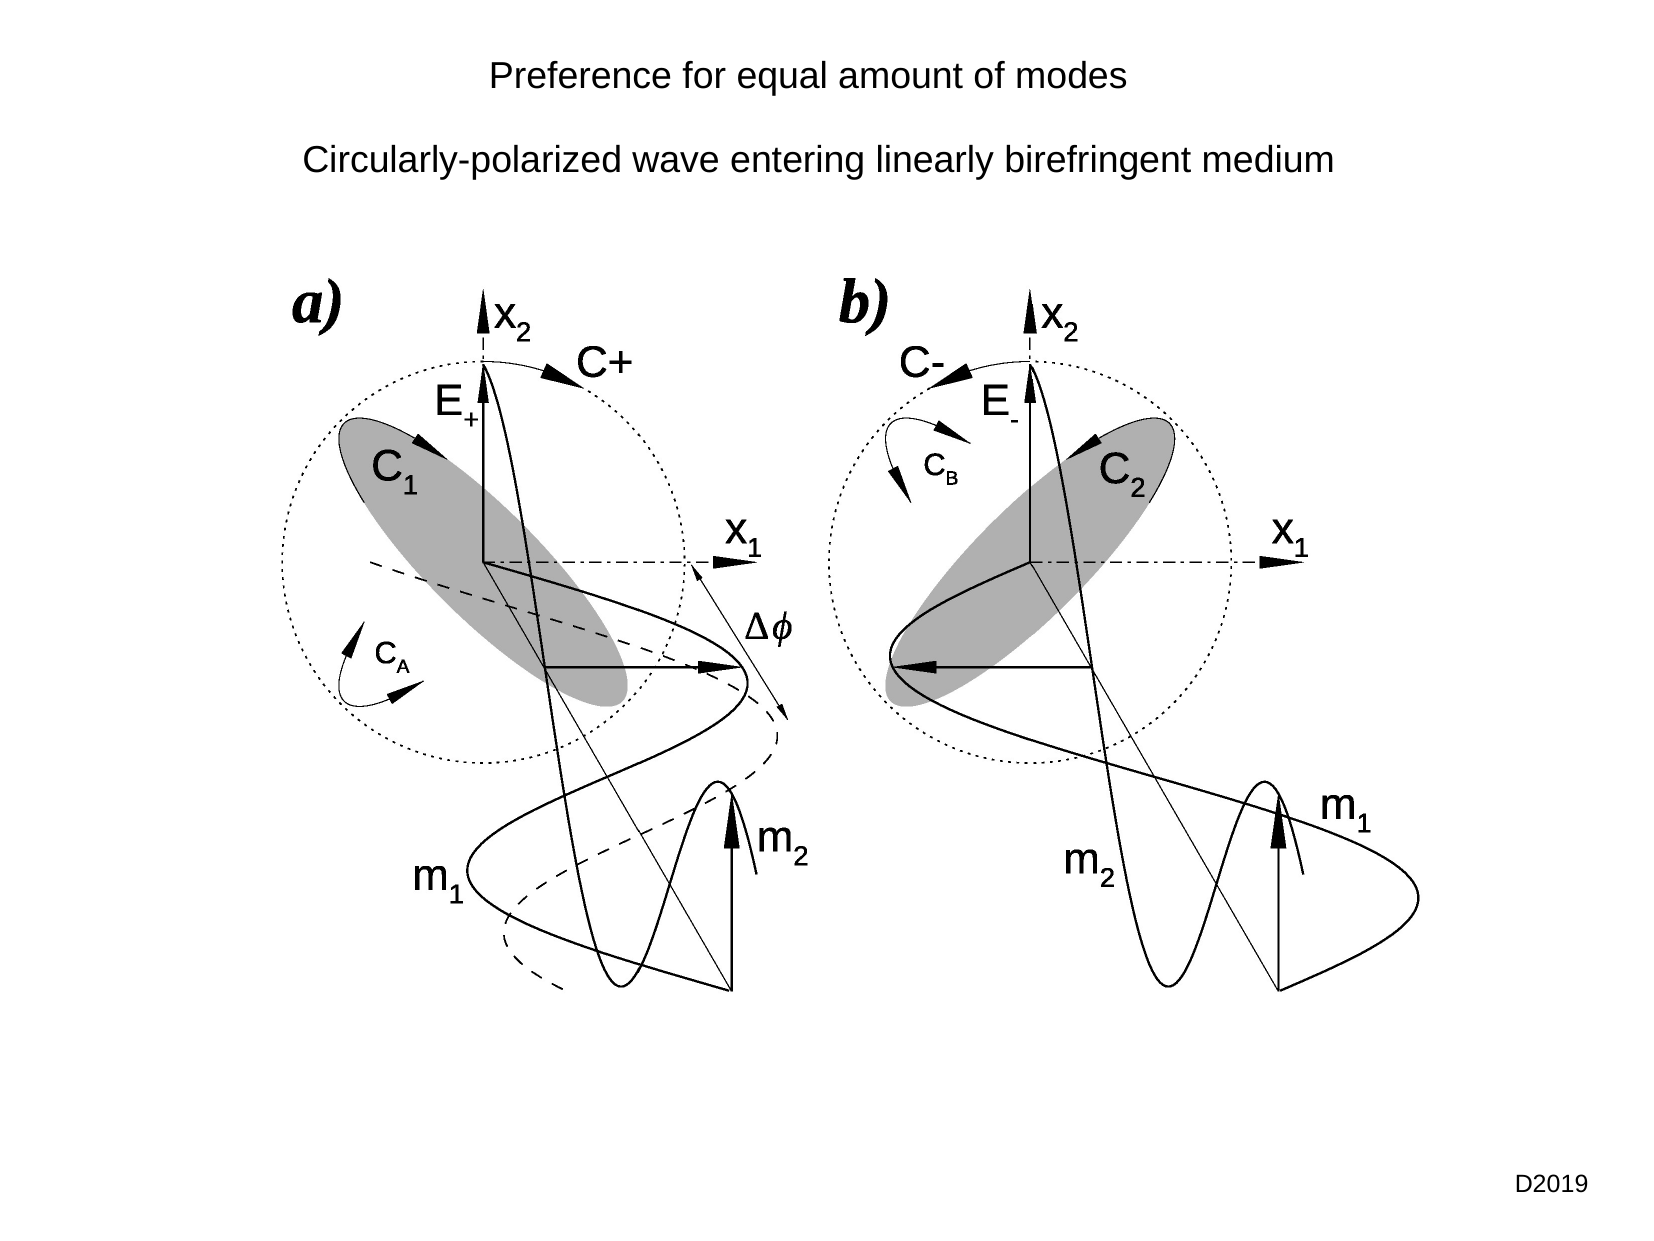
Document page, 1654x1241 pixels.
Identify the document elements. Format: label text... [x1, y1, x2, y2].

text_box Preference for equal amount of modes Circularly-polarized wave entering linearly birefringent medium [287, 46, 1351, 188]
text_box D2019 [1500, 1162, 1604, 1206]
picture [245, 277, 1426, 1013]
